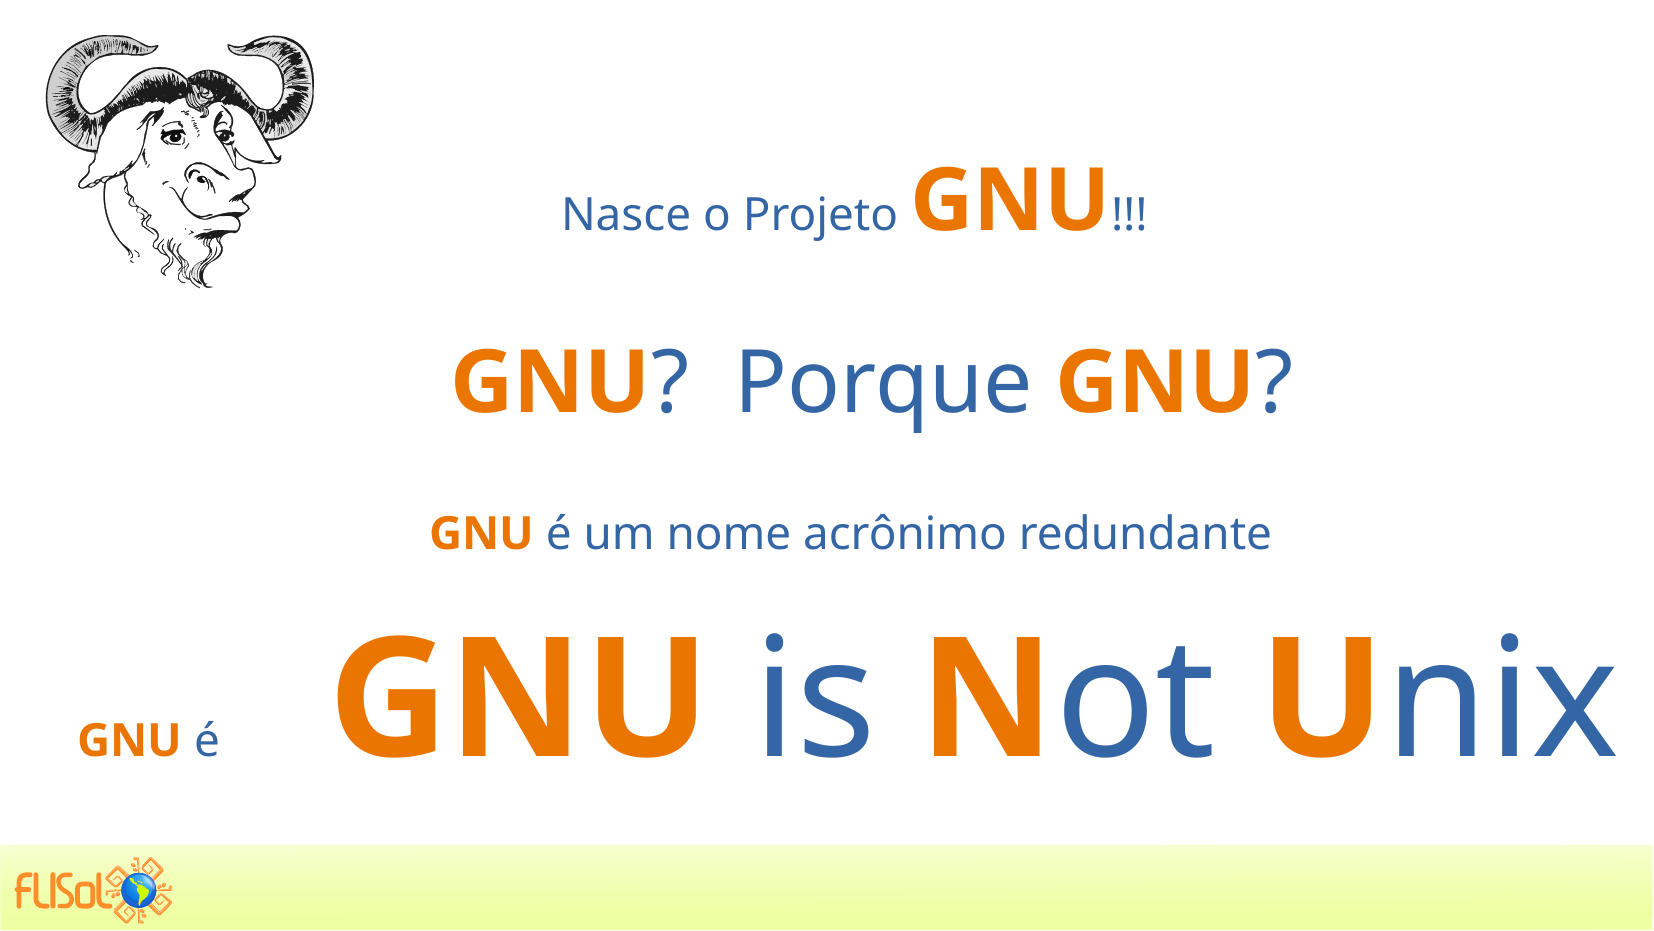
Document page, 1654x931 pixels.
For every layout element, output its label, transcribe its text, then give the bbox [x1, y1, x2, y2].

text_box GNU é GNU is Not Unix [29, 598, 1625, 786]
text_box Nasce o Projeto GNU!!! [561, 147, 1654, 246]
text_box [0, 844, 1654, 931]
picture [29, 12, 348, 329]
text_box GNU? Porque GNU? [29, 329, 1625, 428]
text_box GNU é um nome acrônimo redundante [29, 506, 1625, 558]
